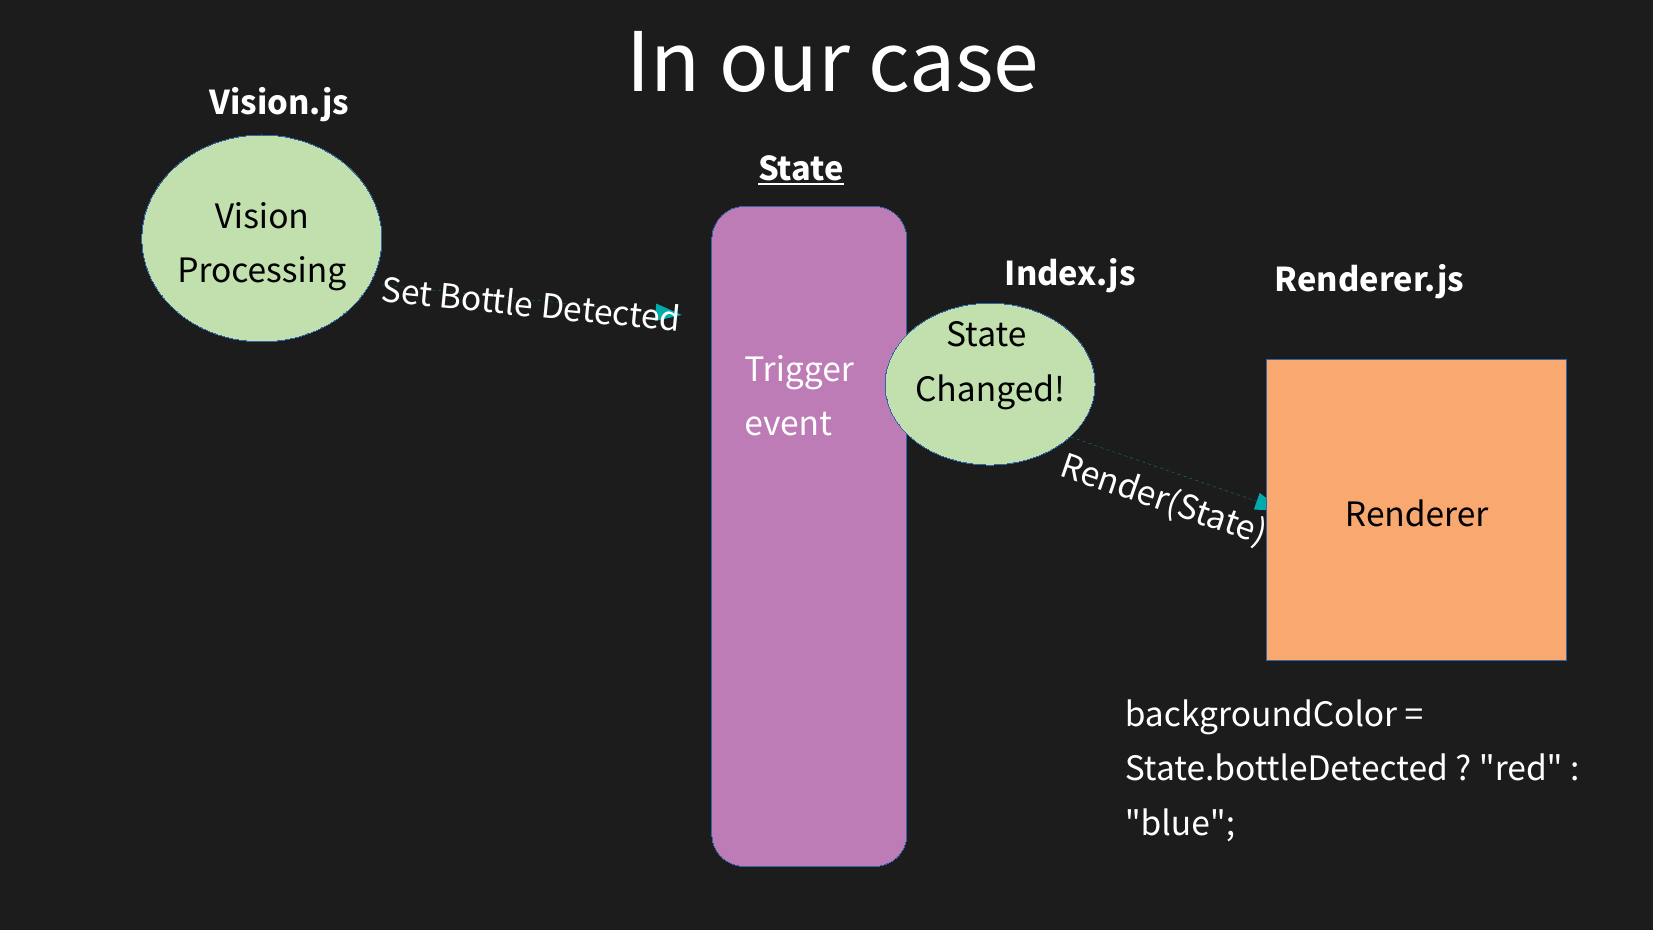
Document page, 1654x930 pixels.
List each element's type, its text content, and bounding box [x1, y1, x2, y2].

text_box Renderer.js [1260, 240, 1606, 310]
text_box Vision Processing [141, 174, 382, 342]
title In our case [6, 0, 1653, 174]
text_box Index.js [990, 233, 1156, 304]
text_box State Changed! [888, 303, 1096, 466]
text_box State [743, 174, 859, 198]
text_box Vision.js [195, 63, 571, 133]
text_box backgroundColor = State.bottleDetected ? "red" : "blue"; [1110, 675, 1636, 916]
text_box Trigger event [729, 330, 888, 508]
text_box [711, 206, 907, 867]
text_box Renderer [1266, 359, 1567, 661]
